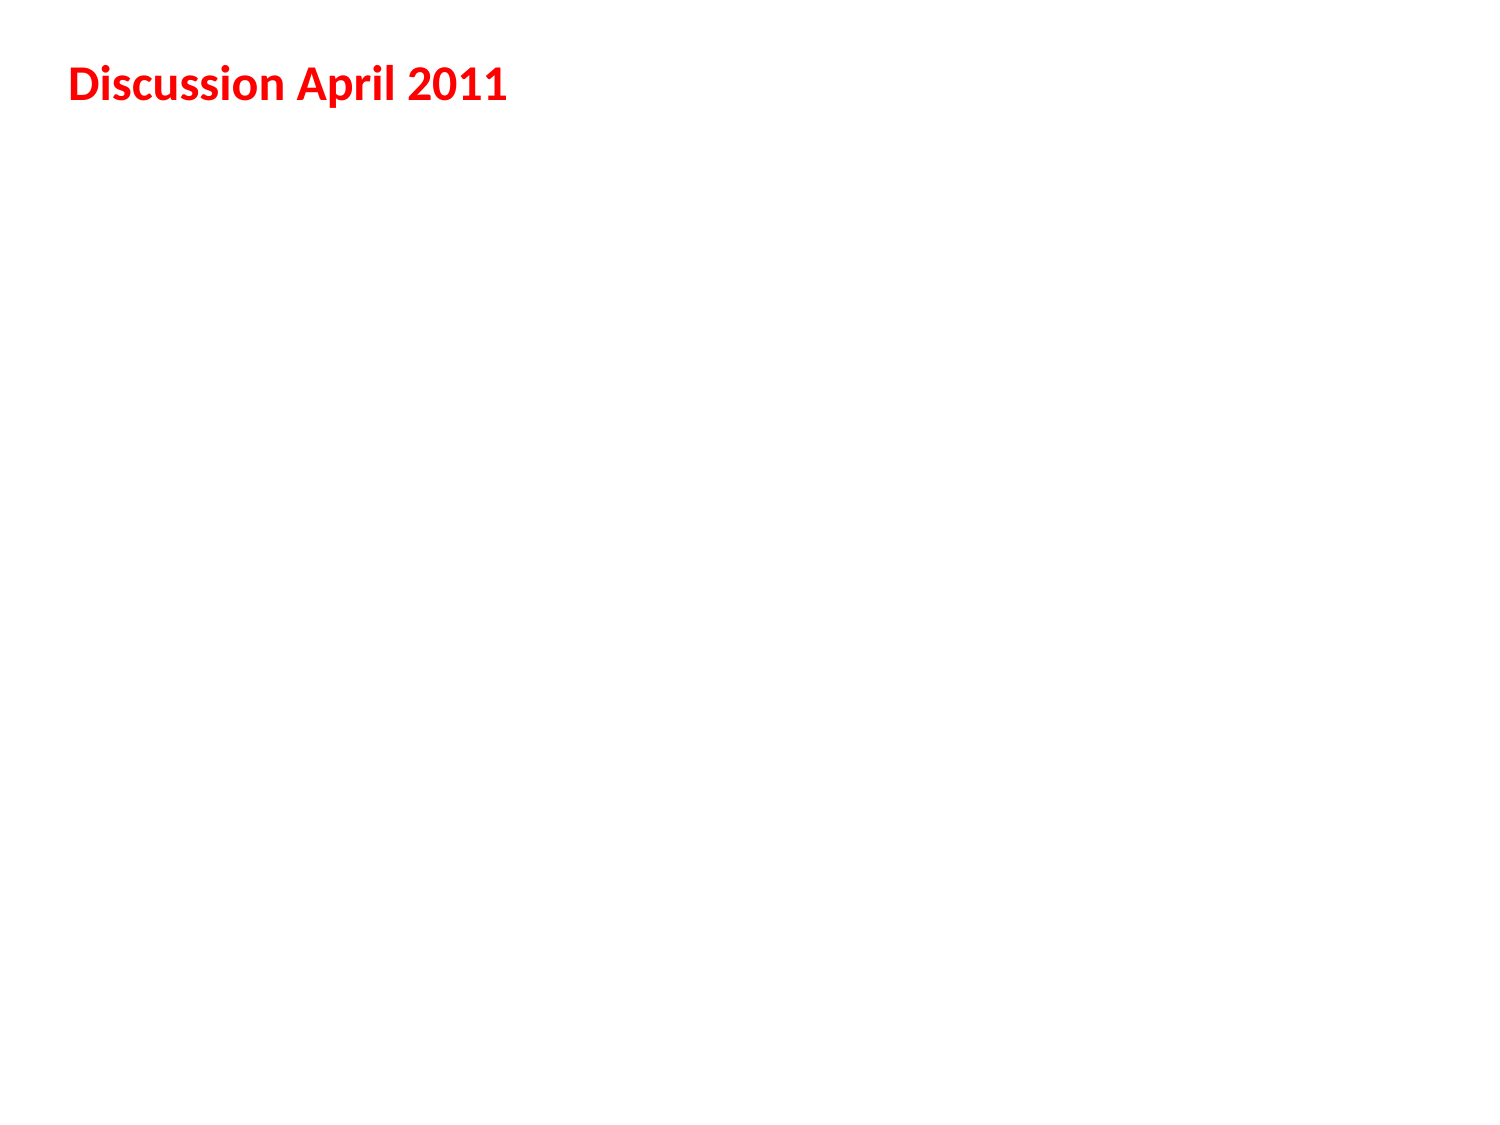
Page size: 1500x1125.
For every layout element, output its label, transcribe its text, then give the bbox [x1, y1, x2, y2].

text_box Discussion April 2011 [53, 42, 1471, 255]
